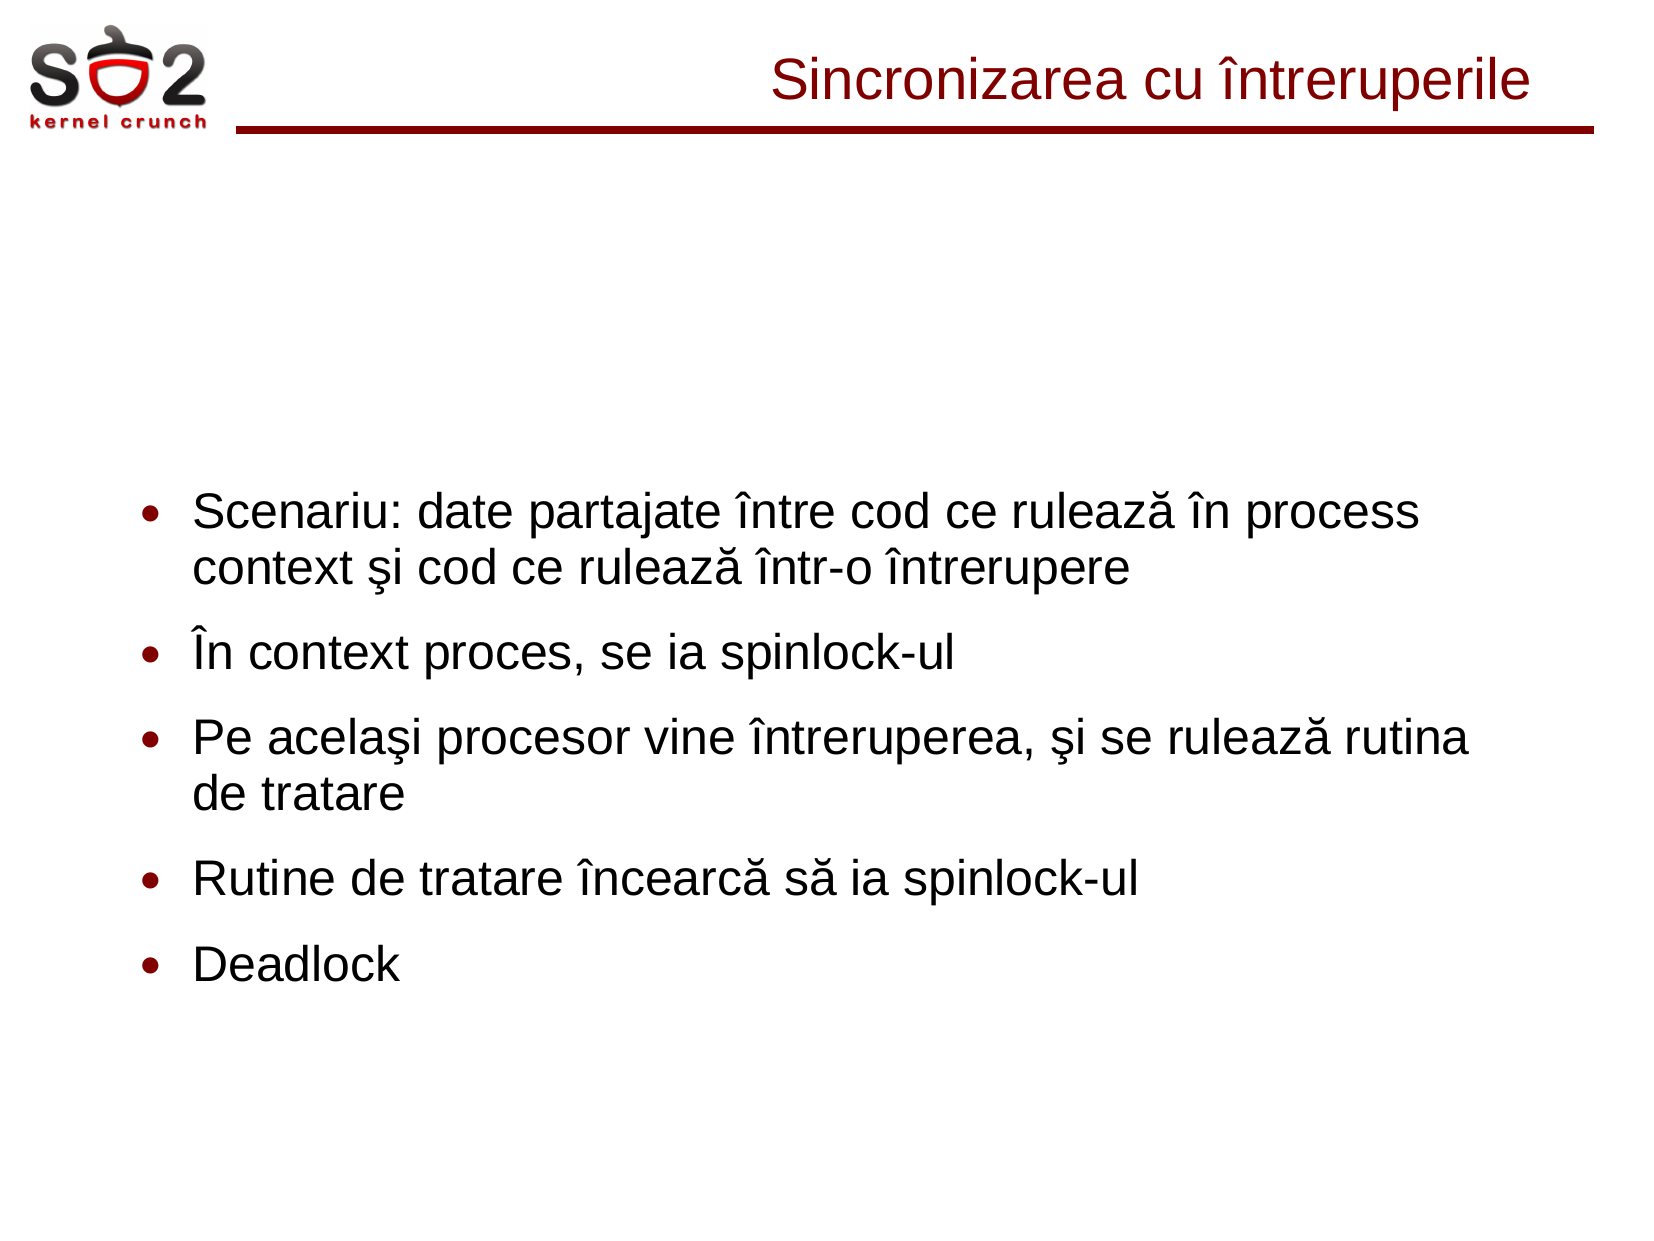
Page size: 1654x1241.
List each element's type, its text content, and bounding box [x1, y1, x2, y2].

title Sincronizarea cu întreruperile [121, 11, 1534, 148]
picture [29, 23, 121, 130]
list Scenariu: date partajate între cod ce rulează în process context şi cod ce rulează într-o întrerupere În context proces, se ia spinlock-ul Pe acelaşi procesor vine întreruperea, şi se rulează rutina de tratare Rutine de tratare încearcă să ia spinlock-ul Deadlock [121, 346, 1534, 1129]
